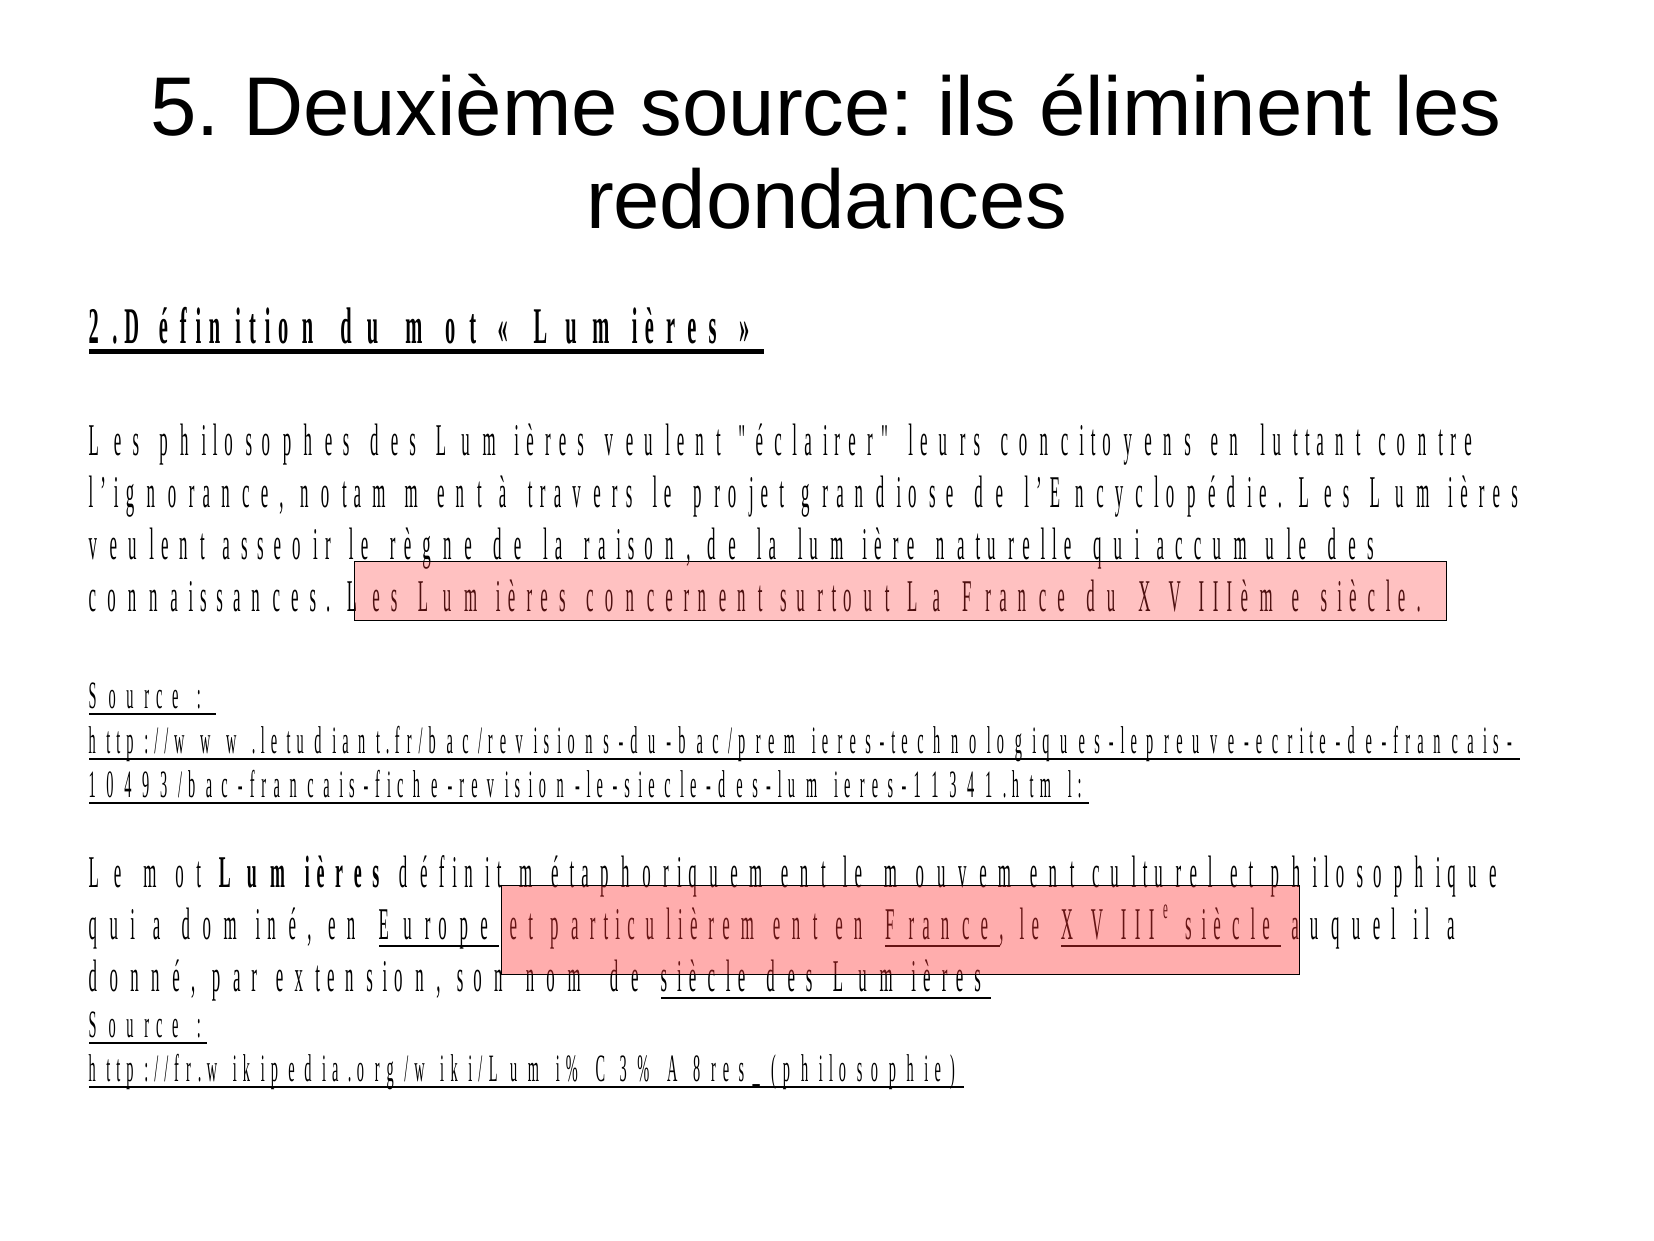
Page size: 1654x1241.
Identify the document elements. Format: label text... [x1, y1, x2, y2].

text_box [501, 885, 1300, 975]
picture [88, 295, 1565, 1093]
chart [82, 290, 1571, 1109]
title 5. Deuxième source: ils éliminent les redondances [82, 56, 1571, 250]
text_box [354, 561, 1447, 621]
